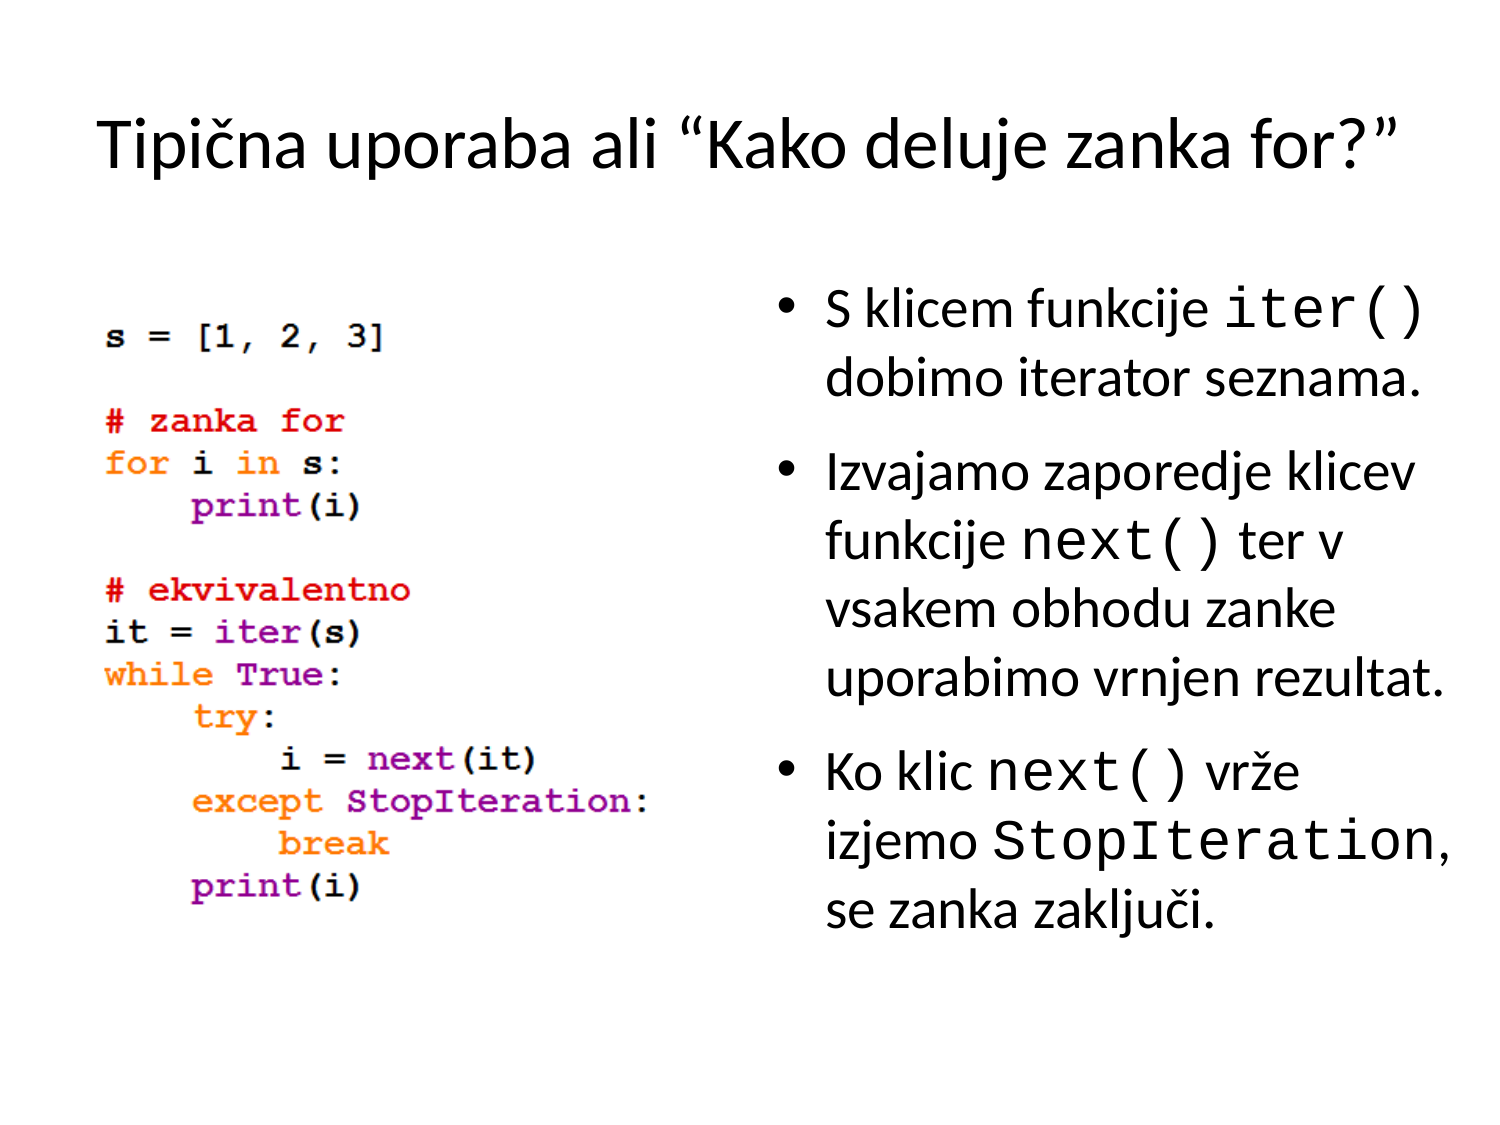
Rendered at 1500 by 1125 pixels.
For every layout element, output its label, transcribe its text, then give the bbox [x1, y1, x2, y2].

title Tipična uporaba ali “Kako deluje zanka for?” [75, 45, 1425, 233]
list S klicem funkcije iter() dobimo iterator seznama. Izvajamo zaporedje klicev funkcije next() ter v vsakem obhodu zanke uporabimo vrnjen rezultat. Ko klic next() vrže izjemo StopIteration, se zanka zaključi. [761, 262, 1471, 1005]
picture [100, 313, 739, 950]
